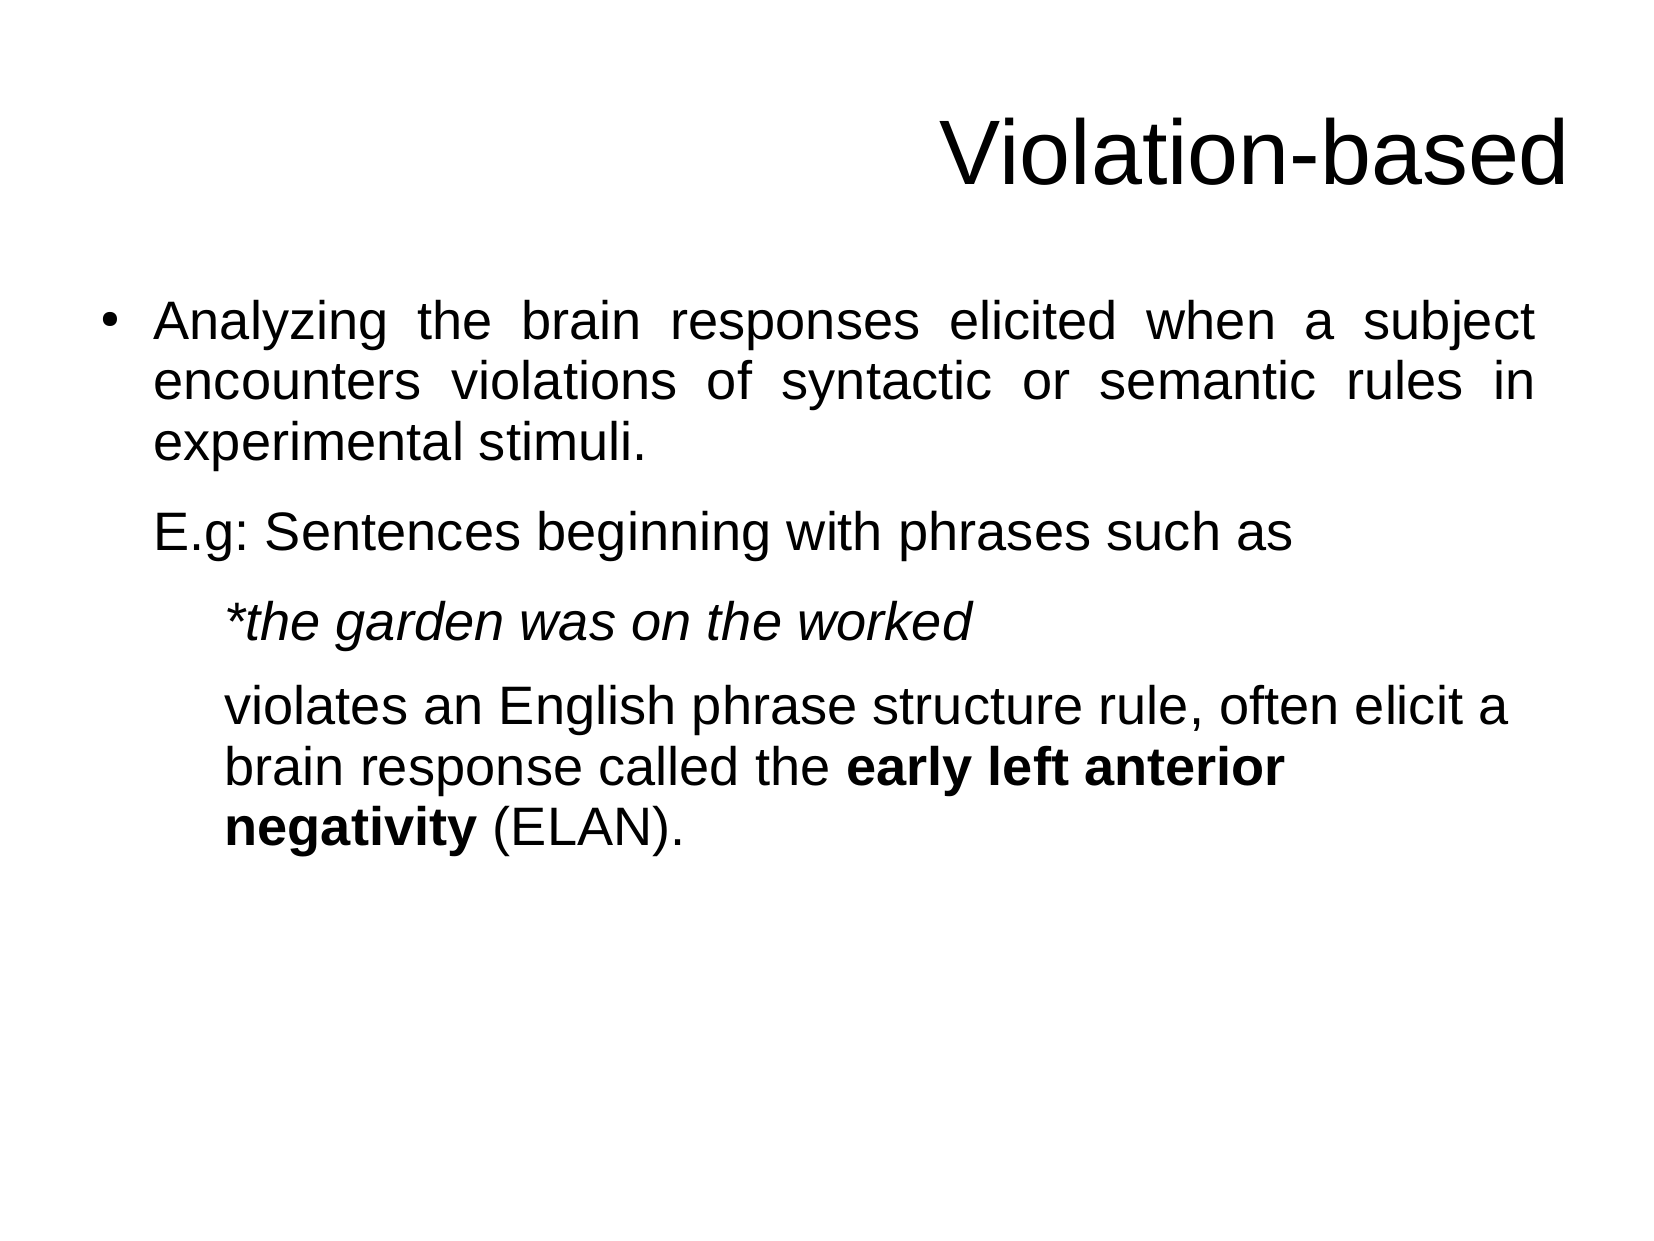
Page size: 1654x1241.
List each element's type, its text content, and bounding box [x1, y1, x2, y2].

list Analyzing the brain responses elicited when a subject encounters violations of syntactic or semantic rules in experimental stimuli. E.g: Sentences beginning with phrases such as *the garden was on the worked violates an English phrase structure rule, often elicit a brain response called the early left anterior negativity (ELAN). [82, 290, 1538, 1010]
title Violation-based [82, 49, 1571, 257]
